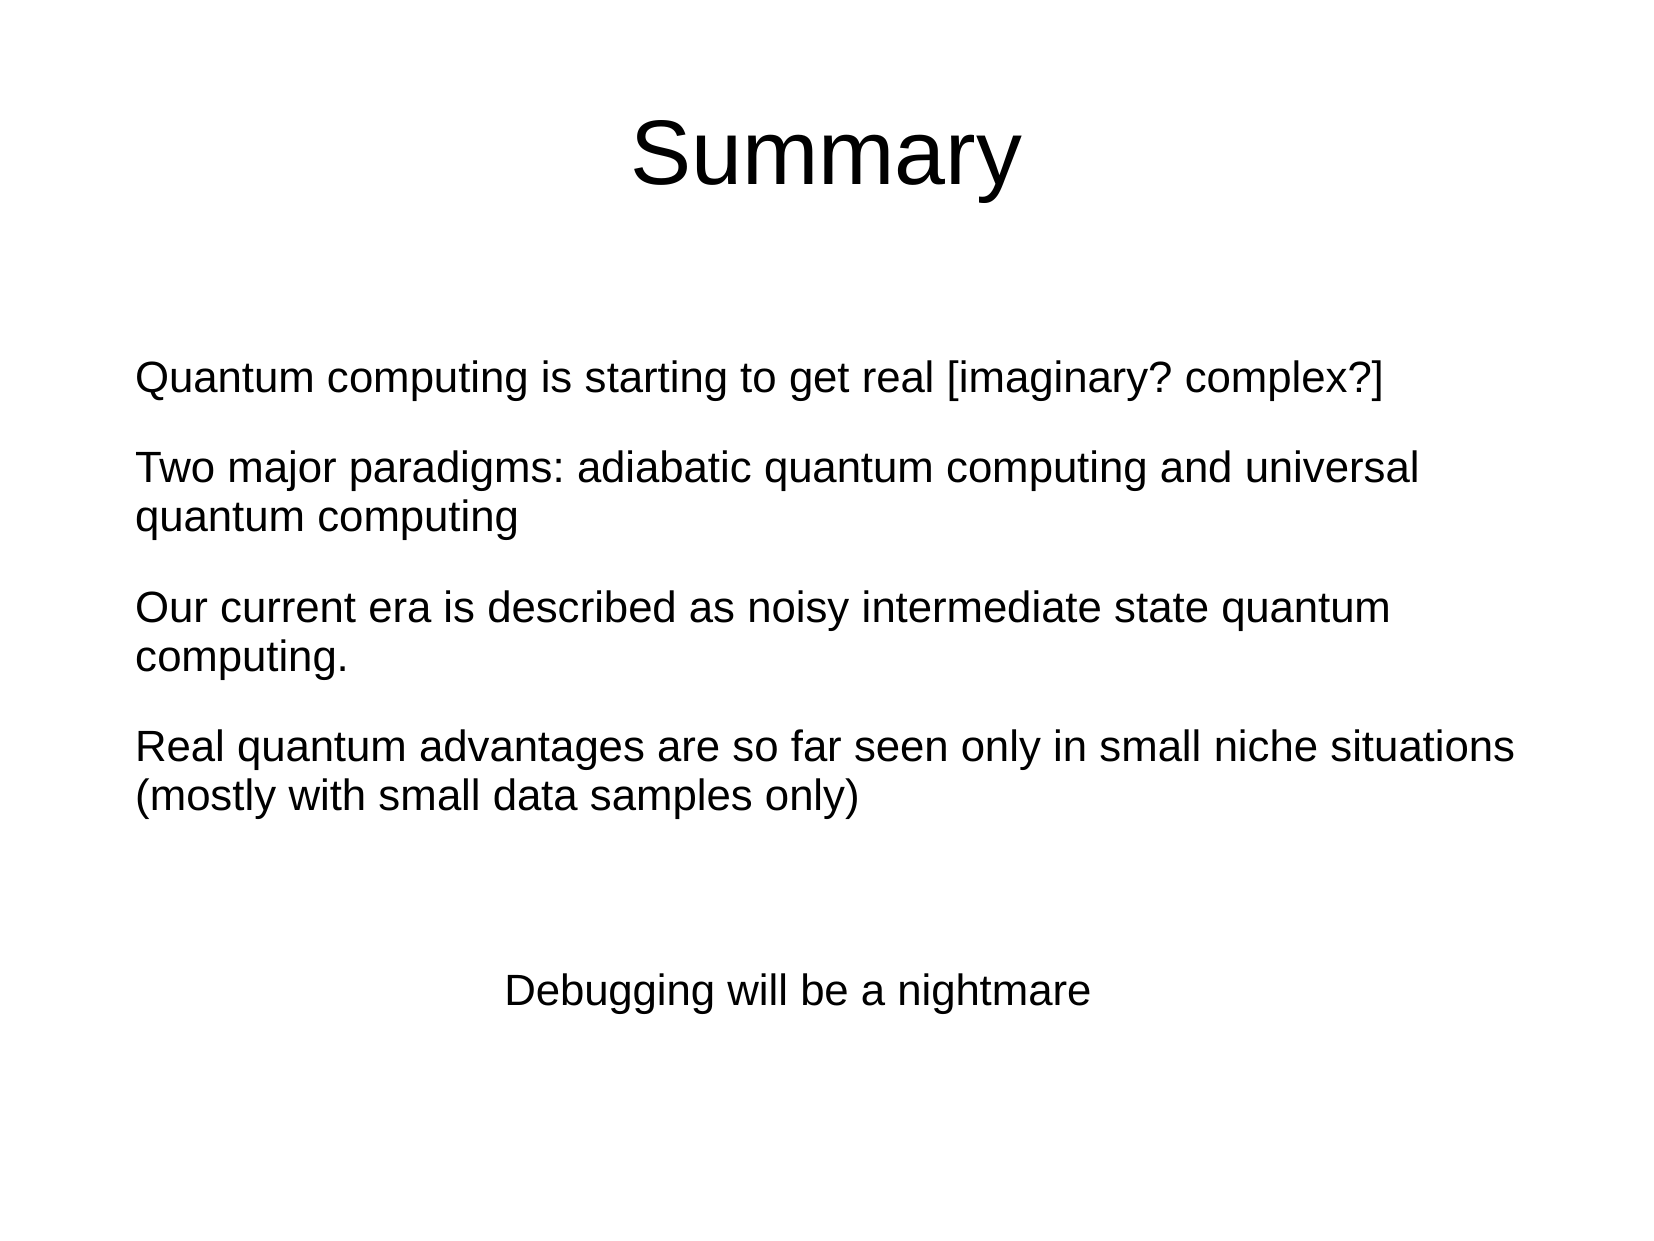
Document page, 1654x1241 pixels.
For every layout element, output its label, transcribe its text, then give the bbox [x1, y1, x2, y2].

title Summary [82, 49, 1571, 257]
text_box Quantum computing is starting to get real [imaginary? complex?] Two major paradigms: adiabatic quantum computing and universal quantum computing Our current era is described as noisy intermediate state quantum computing. Real quantum advantages are so far seen only in small niche situations (mostly with small data samples only) Debugging will be a nightmare [120, 345, 1546, 1114]
